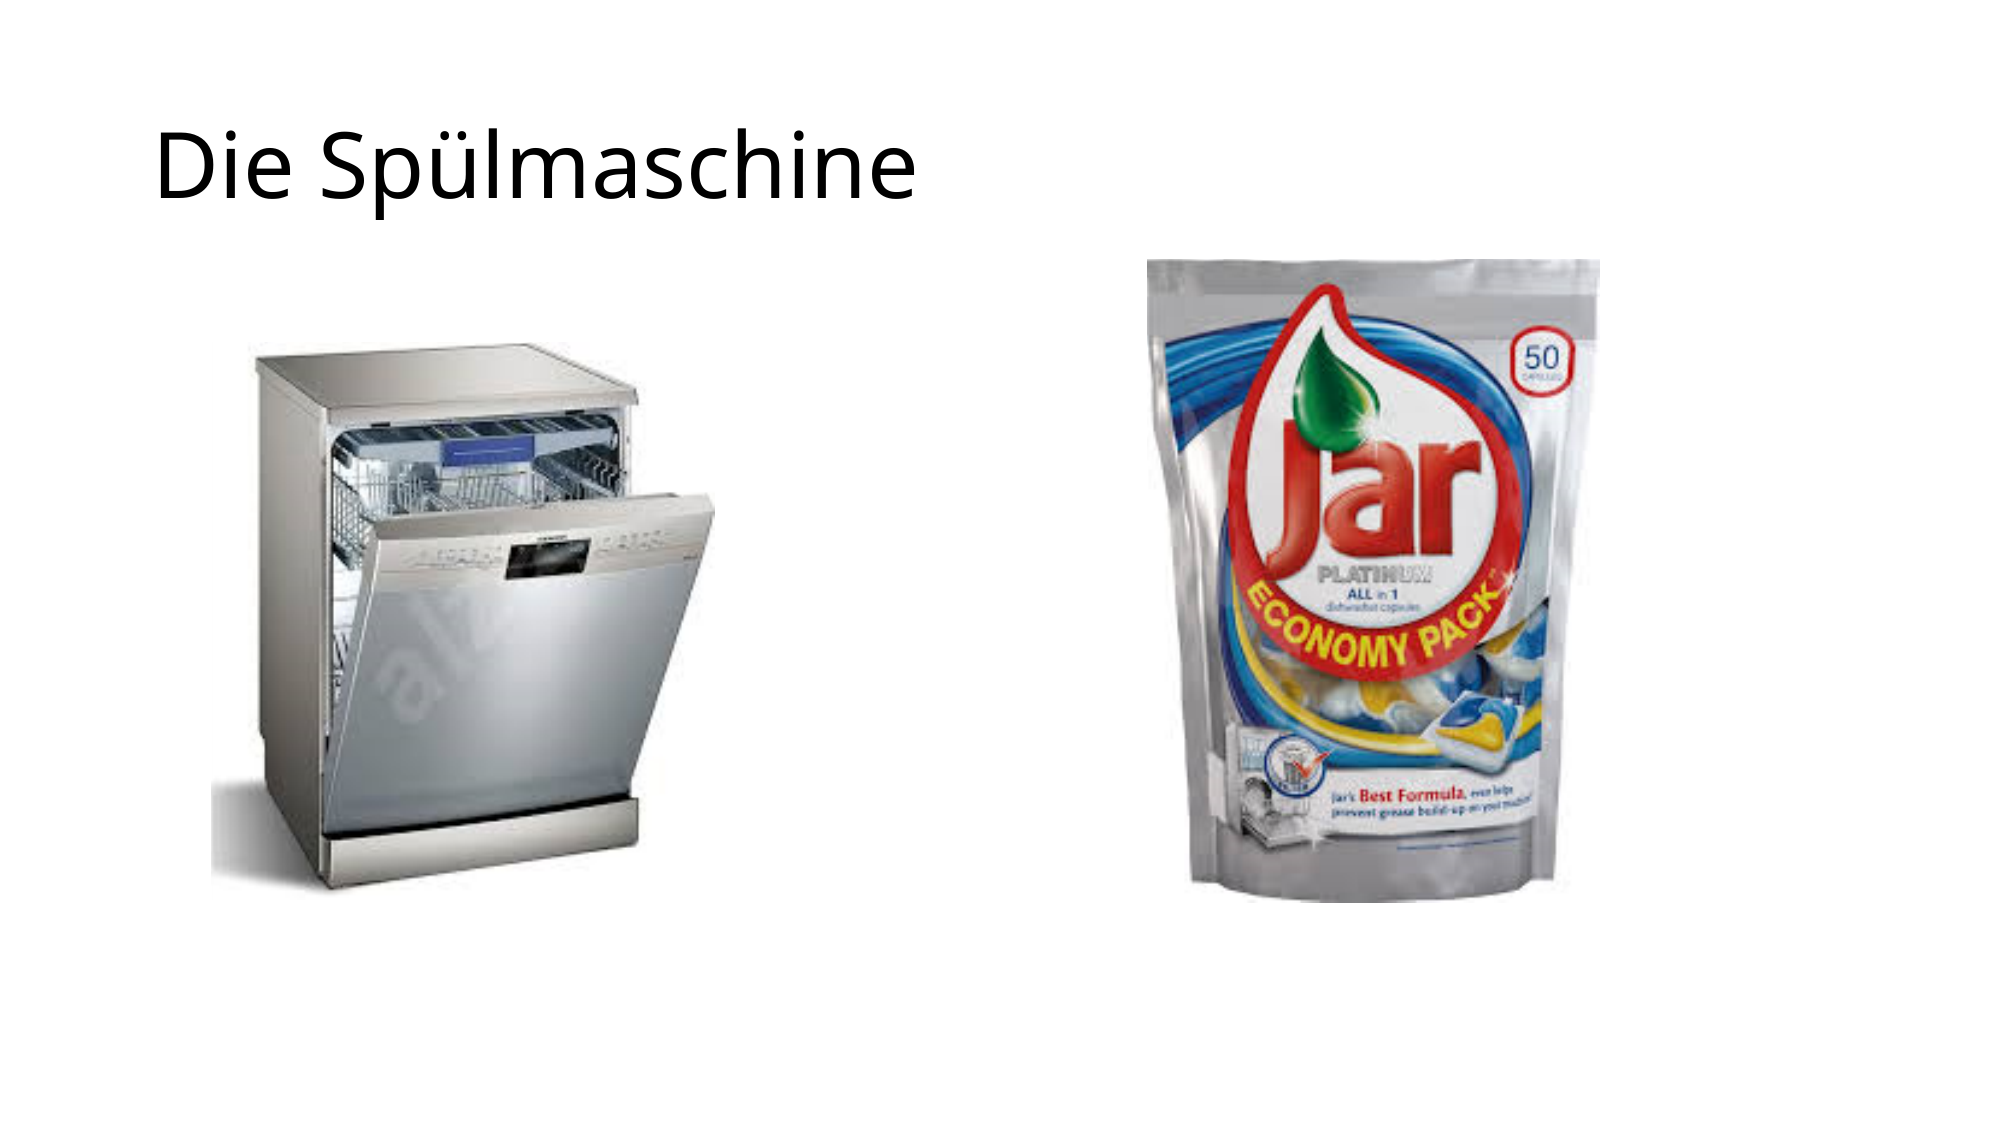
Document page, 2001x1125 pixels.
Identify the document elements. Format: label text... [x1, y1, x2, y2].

picture [211, 342, 715, 900]
picture [1147, 259, 1600, 903]
title Die Spülmaschine [137, 59, 1863, 278]
